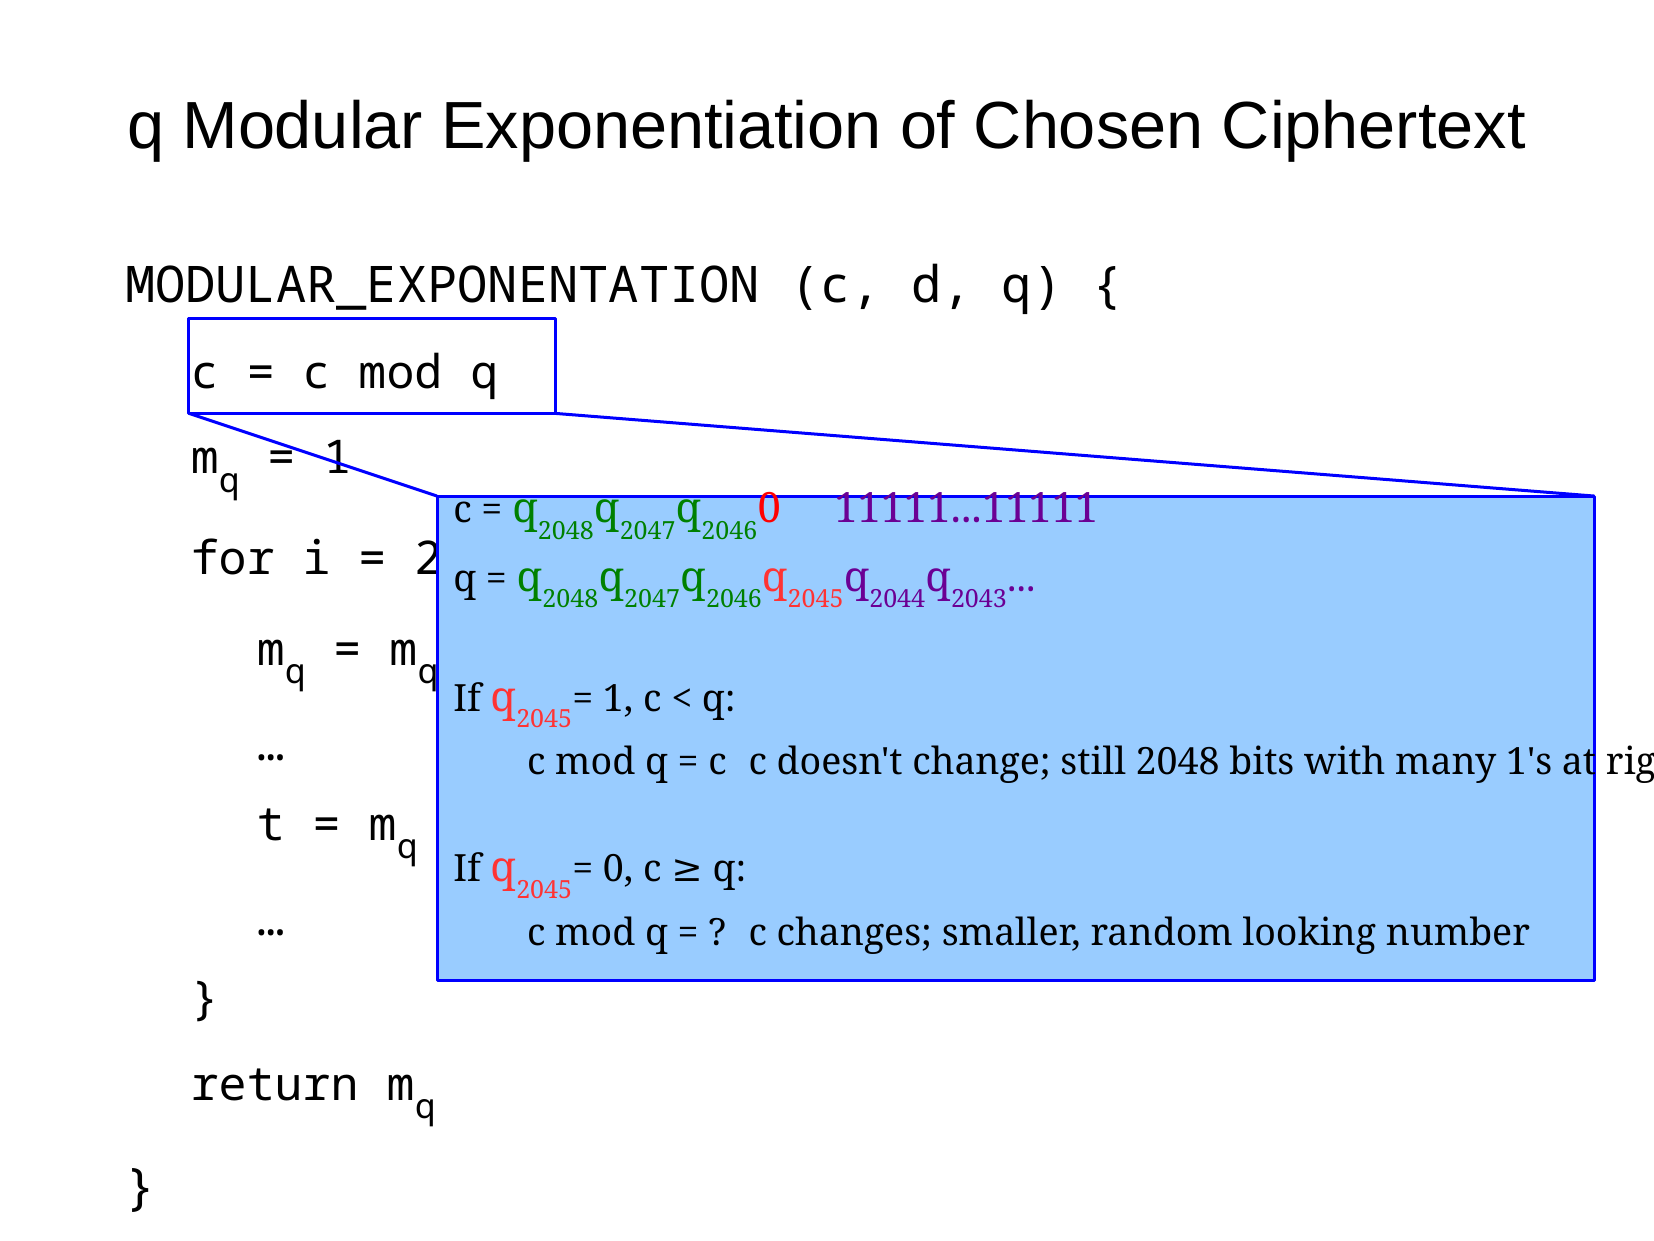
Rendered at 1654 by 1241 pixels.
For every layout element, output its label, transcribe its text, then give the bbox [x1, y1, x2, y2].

text_box c = q2048q2047q20460 11111...11111 q = q2048q2047q2046q2045q2044q2043... If q2045= 1, c < q: c mod q = c c doesn't change; still 2048 bits with many 1's at right If q2045= 0, c ≥ q: c mod q = ? c changes; smaller, random looking number [437, 496, 1595, 981]
title q Modular Exponentiation of Chosen Ciphertext [82, 49, 1571, 201]
list MODULAR_EXPONENTATION (c, d, q) { c = c mod q mq = 1 for i = 2048 .. 1 { mq = mq2 … t = mq * c … } return mq } [202, 415, 1562, 496]
list MODULAR_EXPONENTATION (c, d, q) { c = c mod q mq = 1 for i = 2048 .. 1 { mq = mq2 … t = mq * c … } return mq } [59, 248, 1595, 1229]
list MODULAR_EXPONENTATION (c, d, q) { c = c mod q mq = 1 for i = 2048 .. 1 { mq = mq2 … t = mq * c … } return mq } [190, 320, 554, 412]
